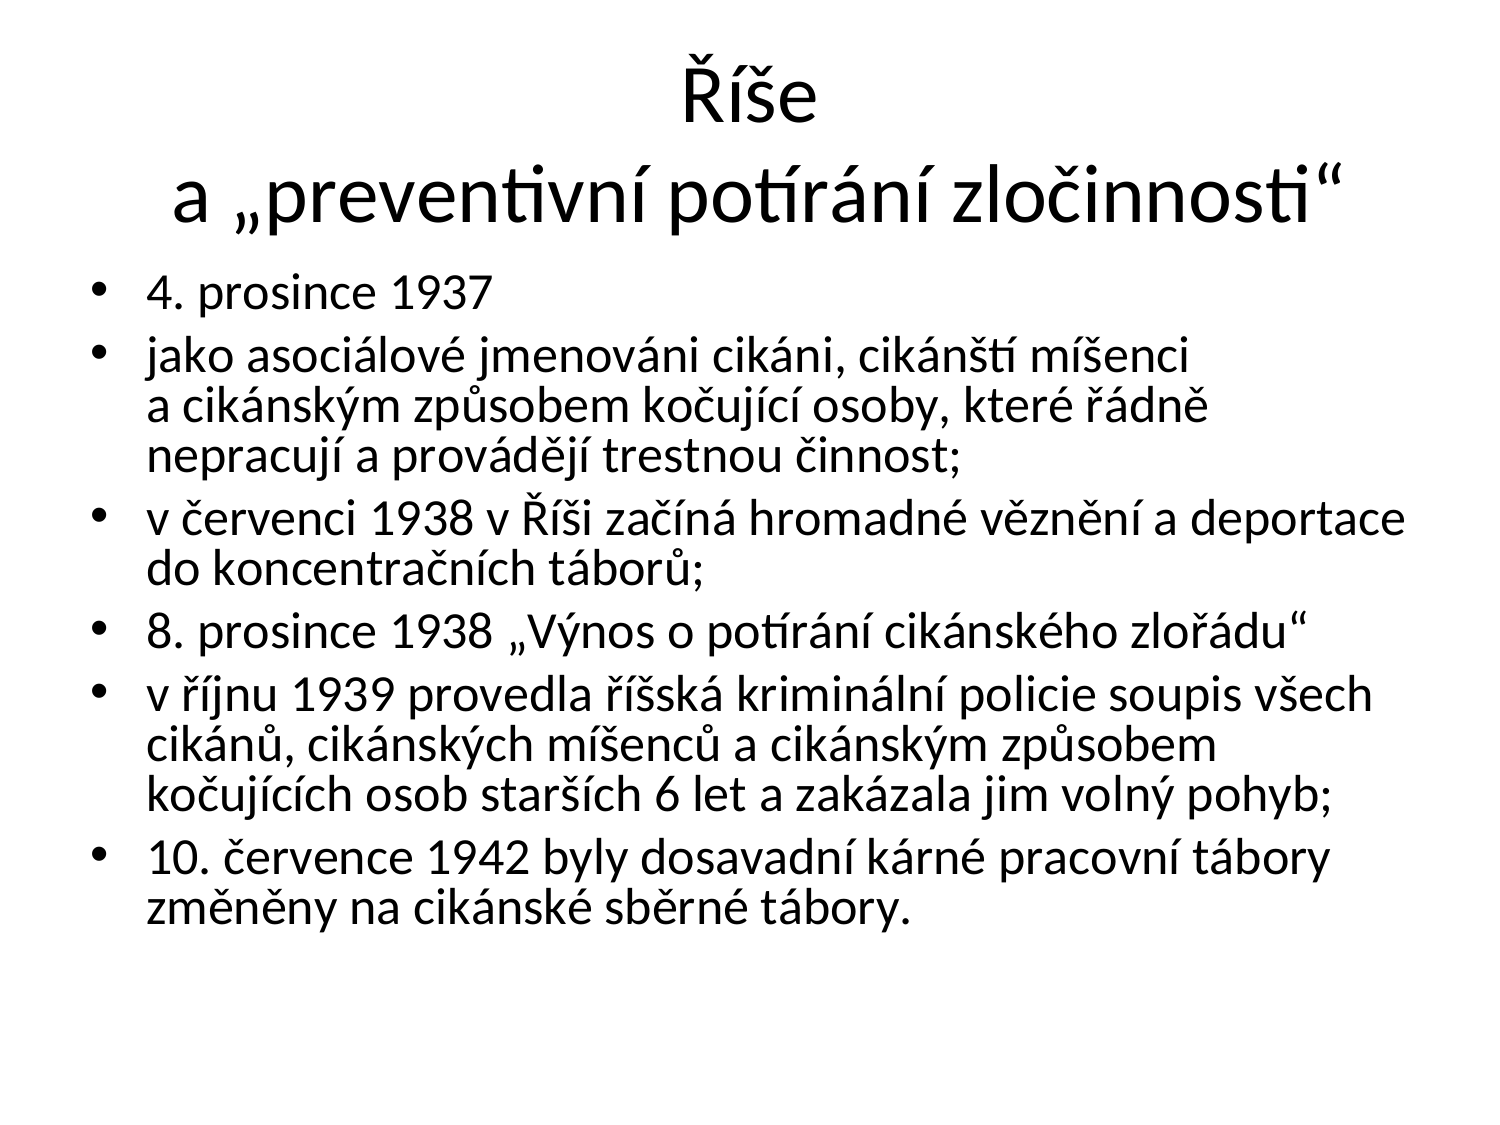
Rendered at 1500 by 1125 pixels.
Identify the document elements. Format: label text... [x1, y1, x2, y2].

list 4. prosince 1937 jako asociálové jmenováni cikáni, cikánští míšenci a cikánským způsobem kočující osoby, které řádně nepracují a provádějí trestnou činnost; v červenci 1938 v Říši začíná hromadné věznění a deportace do koncentračních táborů; 8. prosince 1938 „Výnos o potírání cikánského zlořádu“ v říjnu 1939 provedla říšská kriminální policie soupis všech cikánů, cikánských míšenců a cikánským způsobem kočujících osob starších 6 let a zakázala jim volný pohyb; 10. července 1942 byly dosavadní kárné pracovní tábory změněny na cikánské sběrné tábory. [75, 262, 1426, 1006]
title Říše a „preventivní potírání zločinnosti“ [75, 31, 1426, 247]
